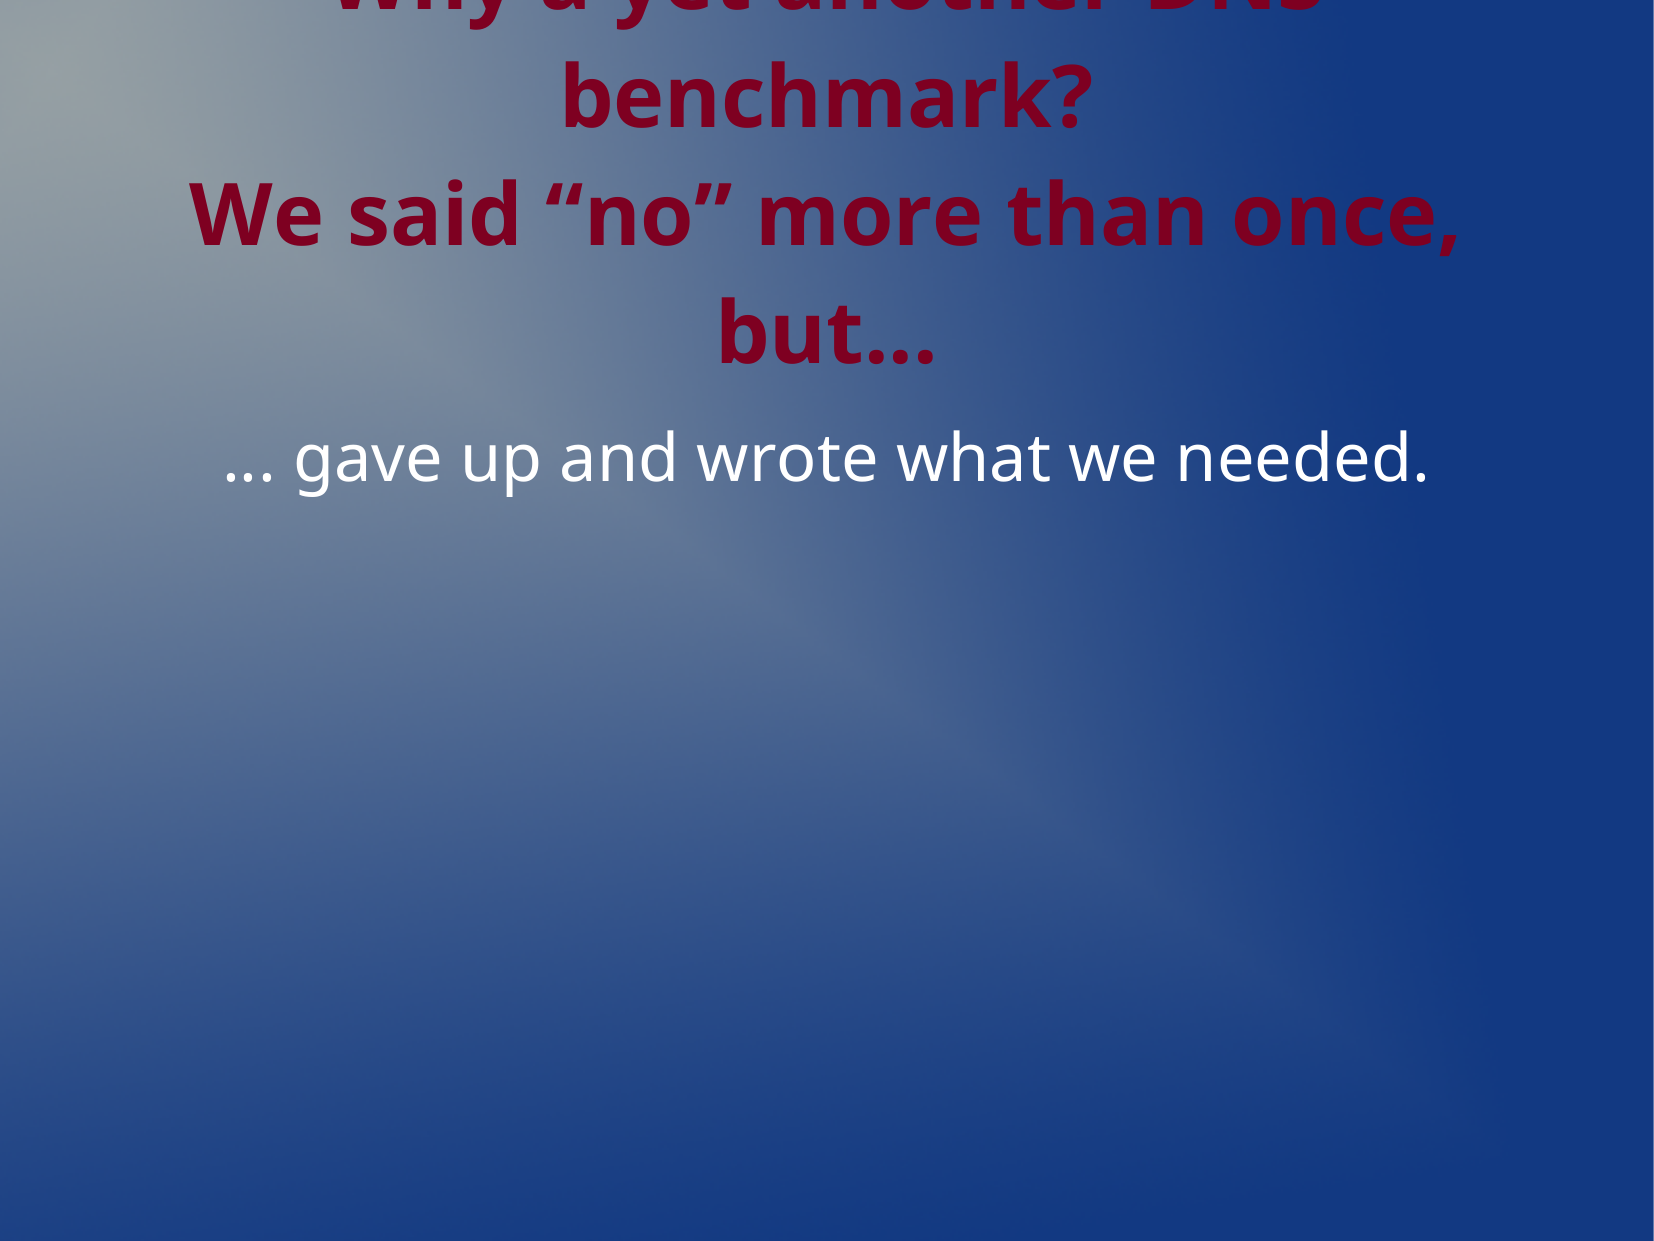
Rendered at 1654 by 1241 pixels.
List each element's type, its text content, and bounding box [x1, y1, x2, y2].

picture [0, 0, 1654, 1241]
list ... gave up and wrote what we needed. [82, 290, 1571, 1010]
title Why a yet another DNS benchmark? We said “no” more than once, but... [82, 49, 1571, 257]
